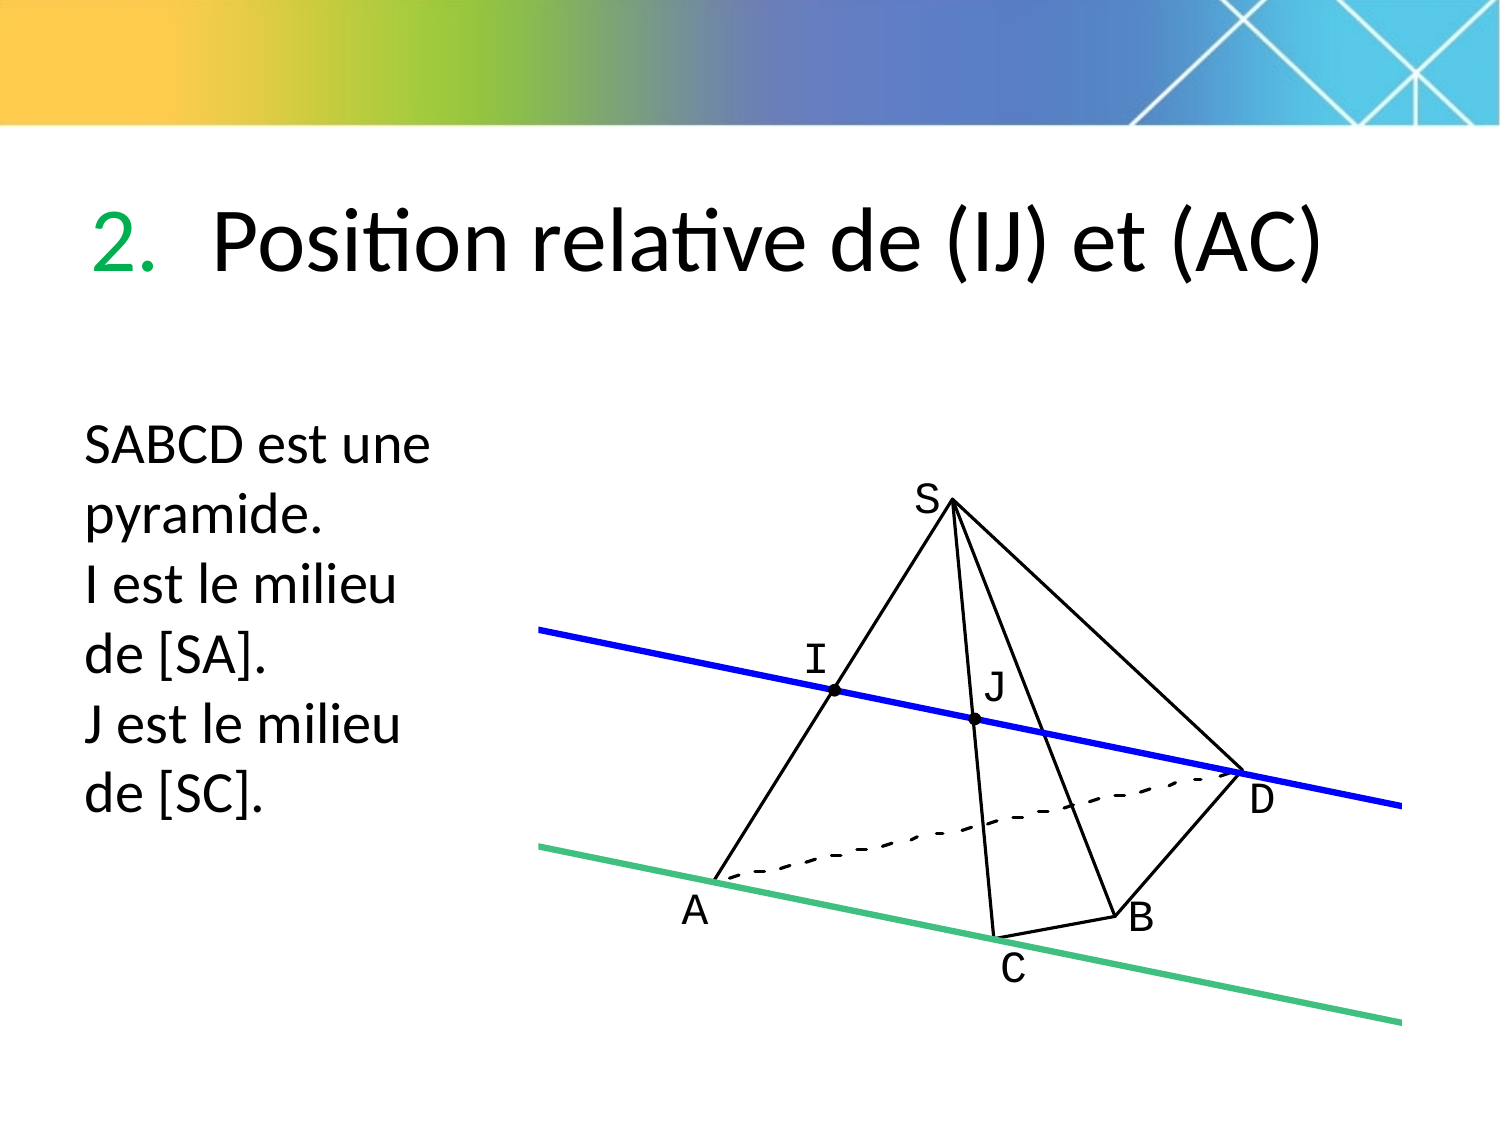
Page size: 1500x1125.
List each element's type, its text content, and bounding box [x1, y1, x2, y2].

title Position relative de (IJ) et (AC) [75, 163, 1426, 305]
picture [538, 409, 1402, 1035]
picture [0, 0, 1500, 127]
text_box SABCD est une pyramide. I est le milieu de [SA]. J est le milieu de [SC]. [70, 397, 493, 833]
